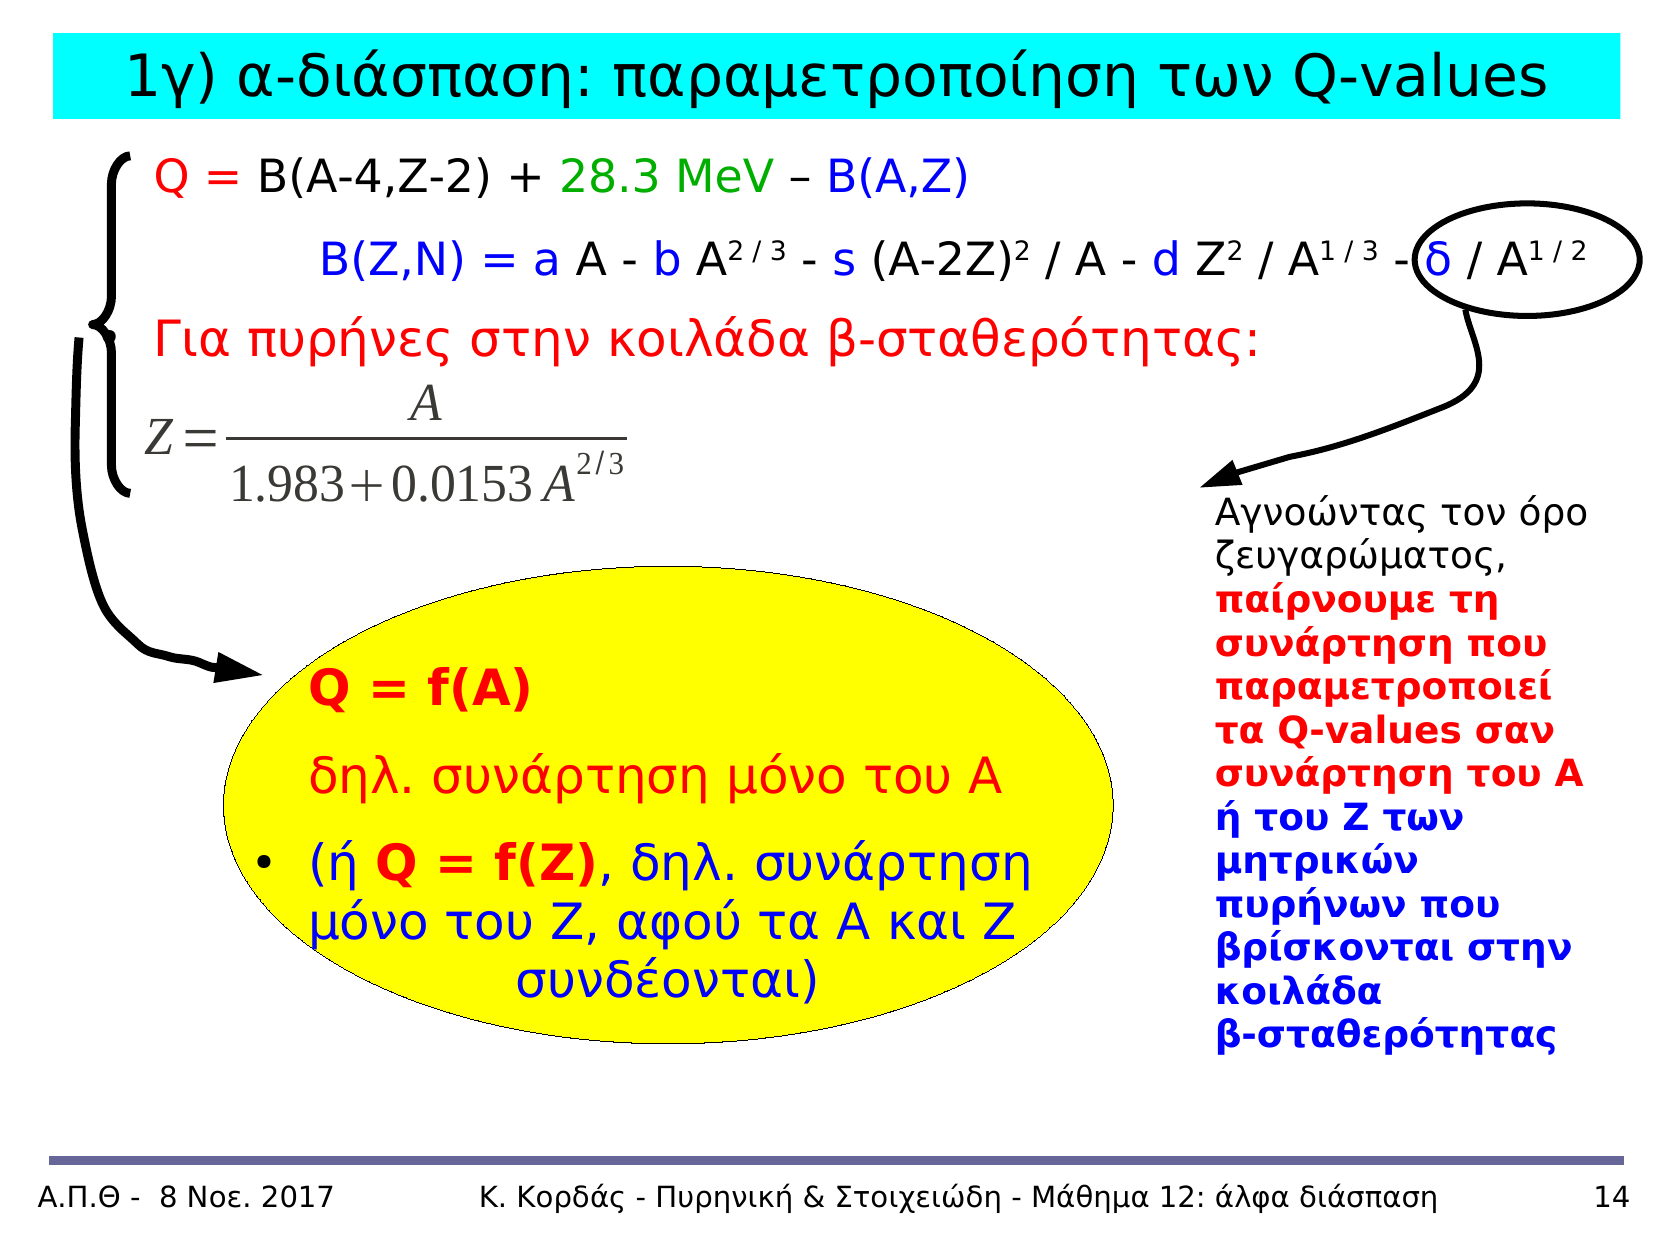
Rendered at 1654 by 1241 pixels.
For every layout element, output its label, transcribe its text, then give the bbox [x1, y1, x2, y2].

list Q = B(A-4,Z-2) + 28.3 MeV – B(A,Z) Β(Ζ,Ν) = a A - b A2 / 3 - s (Α-2Z)2 / A - d Z2 / A1 / 3 - δ / A1 / 2 Για πυρήνες στην κοιλάδα β-σταθερότητας: [1240, 301, 1613, 483]
chart [128, 370, 641, 515]
list Q = B(A-4,Z-2) + 28.3 MeV – B(A,Z) Β(Ζ,Ν) = a A - b A2 / 3 - s (Α-2Z)2 / A - d Z2 / A1 / 3 - δ / A1 / 2 Για πυρήνες στην κοιλάδα β-σταθερότητας: [1418, 207, 1613, 312]
list Q = B(A-4,Z-2) + 28.3 MeV – B(A,Z) Β(Ζ,Ν) = a A - b A2 / 3 - s (Α-2Z)2 / A - d Z2 / A1 / 3 - δ / A1 / 2 Για πυρήνες στην κοιλάδα β-σταθερότητας: [82, 150, 1613, 663]
title 1γ) α-διάσπαση: παραμετροποίηση των Q-values [53, 33, 1621, 119]
text_box Αγνοώντας τον όρο ζευγαρώματος, παίρνουμε τη συνάρτηση που παραμετροποιεί τα Q-values σαν συνάρτηση του Α ή του Ζ των μητρικών πυρήνων που βρίσκονται στην κοιλάδα β-σταθερότητας [1200, 483, 1630, 1071]
list Q = B(A-4,Z-2) + 28.3 MeV – B(A,Z) Β(Ζ,Ν) = a A - b A2 / 3 - s (Α-2Z)2 / A - d Z2 / A1 / 3 - δ / A1 / 2 Για πυρήνες στην κοιλάδα β-σταθερότητας: [82, 555, 1613, 1112]
text_box Q = f(A) δηλ. συνάρτηση μόνο του Α (ή Q = f(Ζ), δηλ. συνάρτηση μόνο του Ζ, αφού τα Α και Ζ συνδέονται) [237, 571, 1201, 1011]
